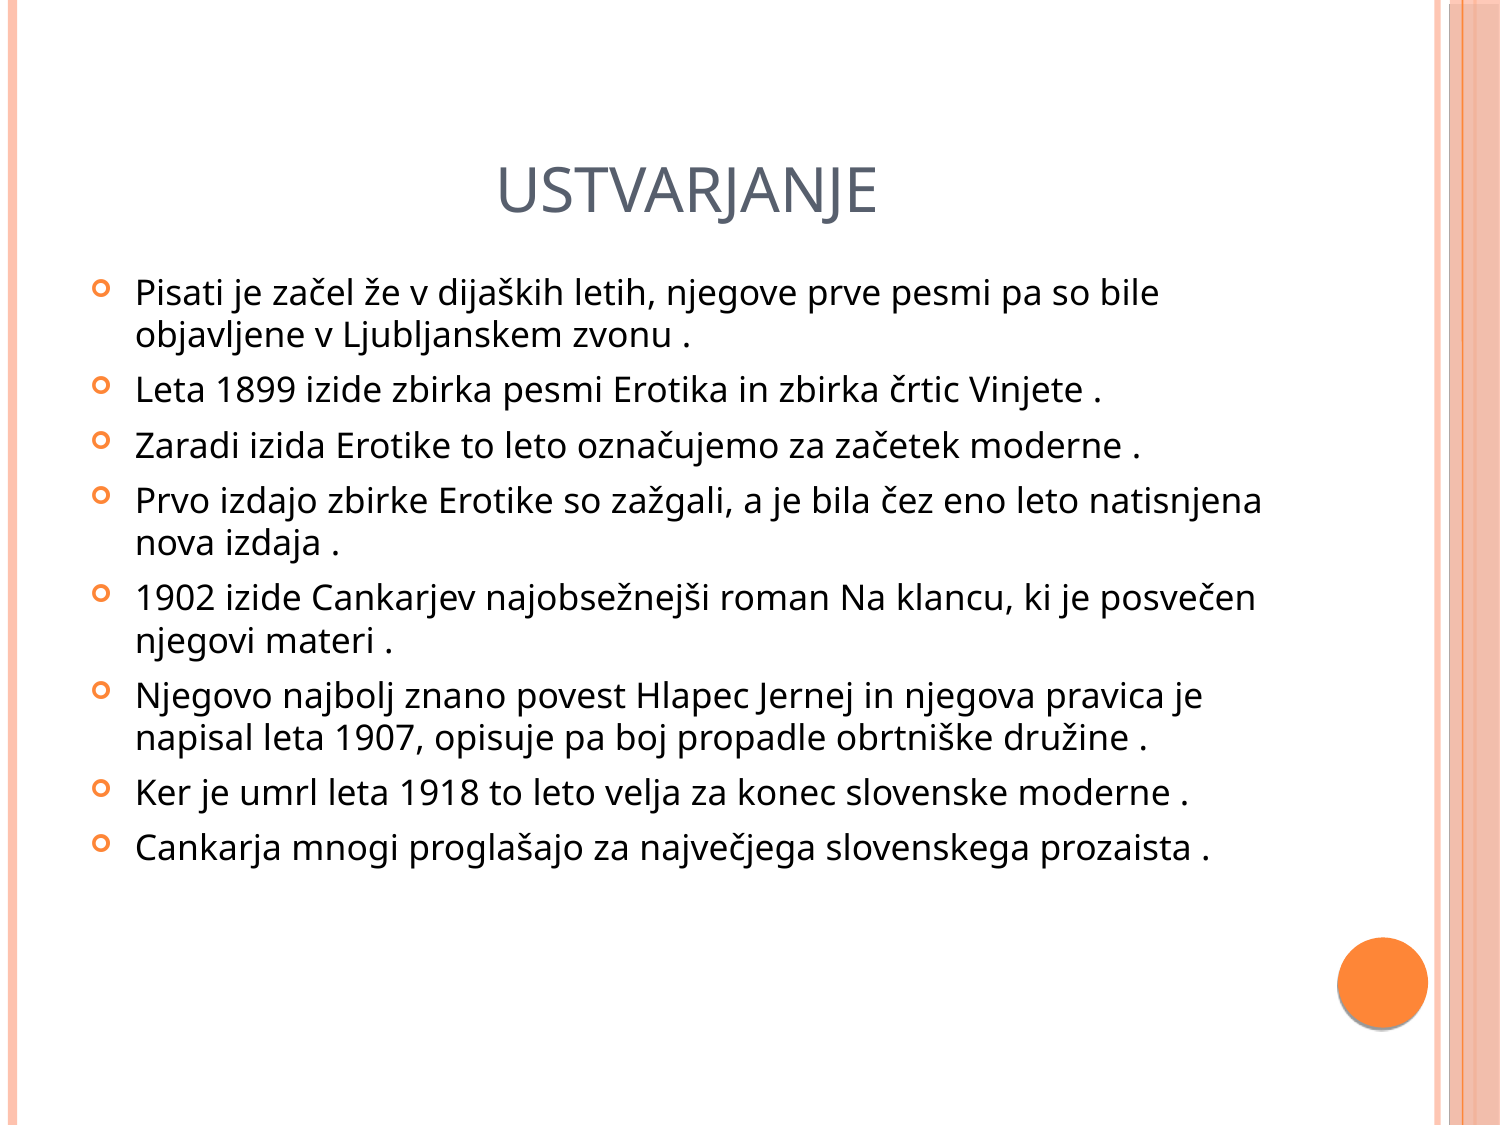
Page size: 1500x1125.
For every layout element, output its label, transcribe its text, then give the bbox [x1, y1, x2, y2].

list Pisati je začel že v dijaških letih, njegove prve pesmi pa so bile objavljene v Ljubljanskem zvonu . Leta 1899 izide zbirka pesmi Erotika in zbirka črtic Vinjete . Zaradi izida Erotike to leto označujemo za začetek moderne . Prvo izdajo zbirke Erotike so zažgali, a je bila čez eno leto natisnjena nova izdaja . 1902 izide Cankarjev najobsežnejši roman Na klancu, ki je posvečen njegovi materi . Njegovo najbolj znano povest Hlapec Jernej in njegova pravica je napisal leta 1907, opisuje pa boj propadle obrtniške družine . Ker je umrl leta 1918 to leto velja za konec slovenske moderne . Cankarja mnogi proglašajo za največjega slovenskega prozaista . [75, 262, 1300, 1062]
title Ustvarjanje [75, 45, 1300, 233]
